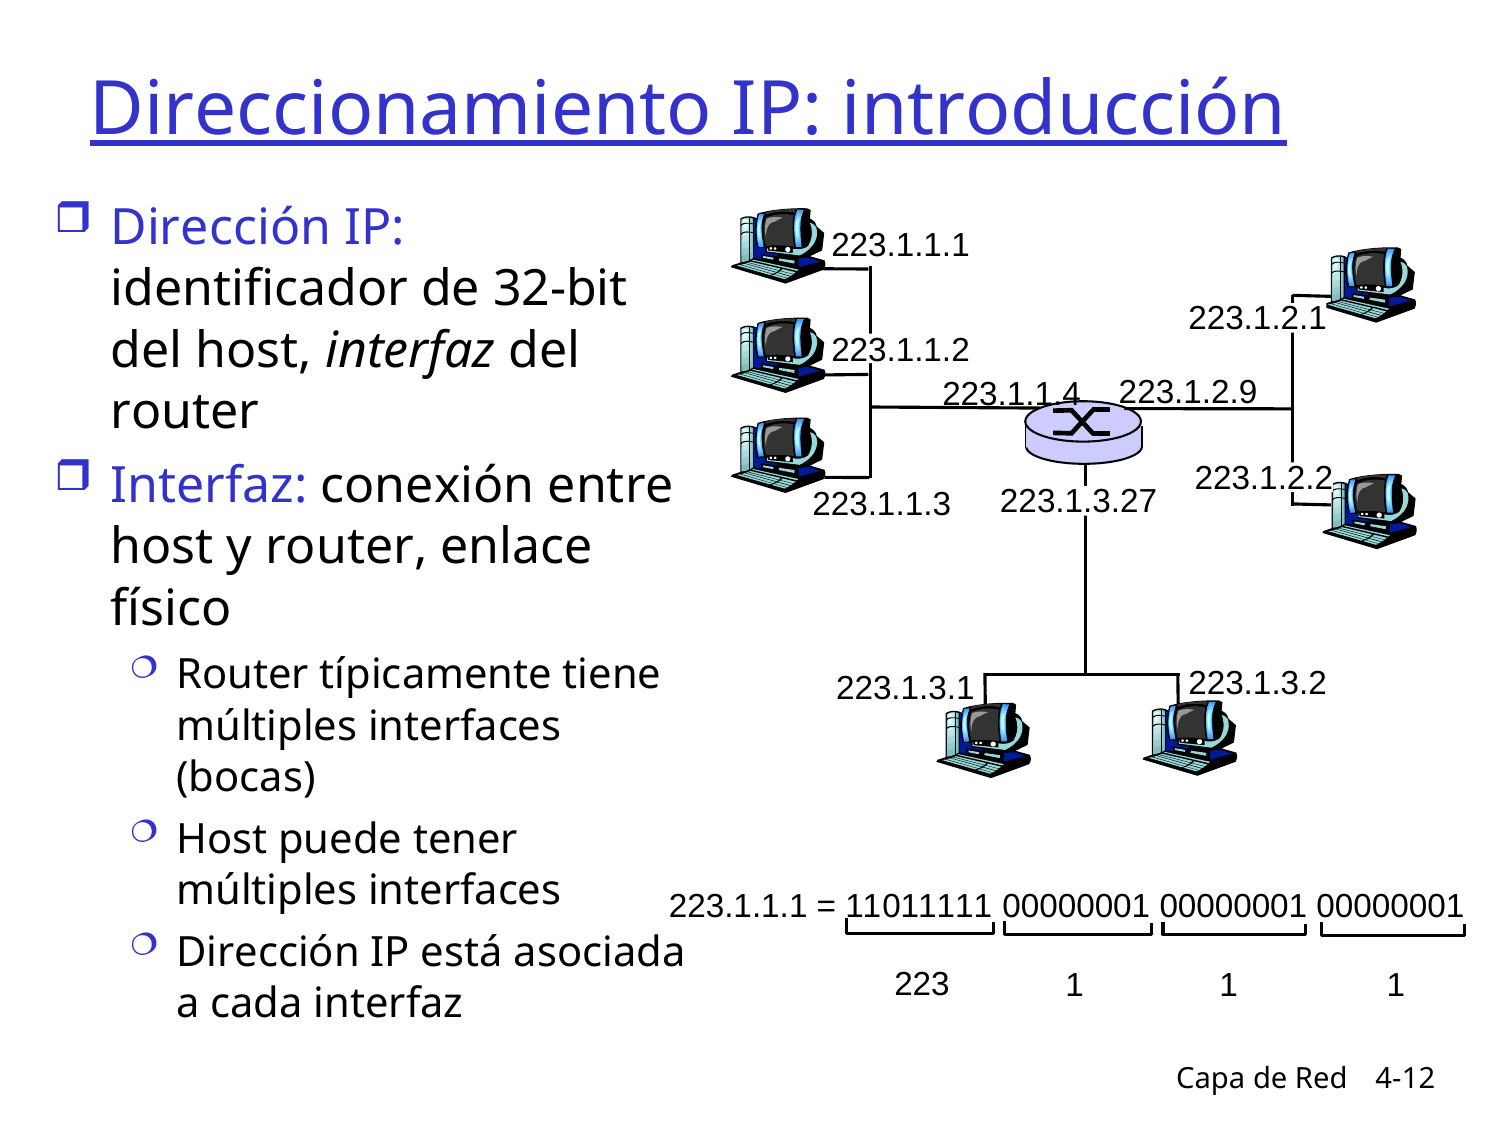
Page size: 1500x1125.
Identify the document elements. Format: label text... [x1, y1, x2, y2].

text_box [1025, 412, 1142, 464]
text_box 223.1.1.1 = 11011111 00000001 00000001 00000001 [654, 876, 1481, 932]
picture [1322, 473, 1419, 550]
text_box 223.1.1.3 [797, 474, 967, 531]
text_box 223.1.1.1 [816, 215, 986, 271]
picture [730, 416, 827, 493]
picture [1321, 246, 1418, 323]
text_box 223.1.3.2 [1173, 653, 1343, 709]
text_box 1 [1204, 955, 1253, 1012]
text_box 223.1.2.2 [1179, 448, 1349, 504]
text_box 1 [1371, 955, 1421, 1012]
text_box 223.1.1.4 [927, 364, 1097, 420]
text_box 1 [1050, 955, 1099, 1012]
picture [730, 207, 827, 284]
text_box 223.1.1.2 [816, 320, 986, 377]
text_box 223 [879, 954, 965, 1010]
text_box 223.1.3.27 [985, 471, 1173, 527]
picture [1142, 699, 1239, 776]
list Dirección IP: identificador de 32-bit del host, interfaz del router Interfaz: conexión entre host y router, enlace físico Router típicamente tiene múltiples interfaces (bocas) Host puede tener múltiples interfaces Dirección IP está asociada a cada interfaz [39, 187, 713, 1021]
text_box [1097, 401, 1104, 407]
picture [936, 702, 1033, 779]
picture [730, 316, 827, 393]
text_box 223.1.2.9 [1104, 362, 1273, 419]
text_box 223.1.2.1 [1173, 288, 1343, 345]
title Direccionamiento IP: introducción [75, 15, 1463, 196]
text_box 223.1.3.1 [821, 658, 990, 714]
